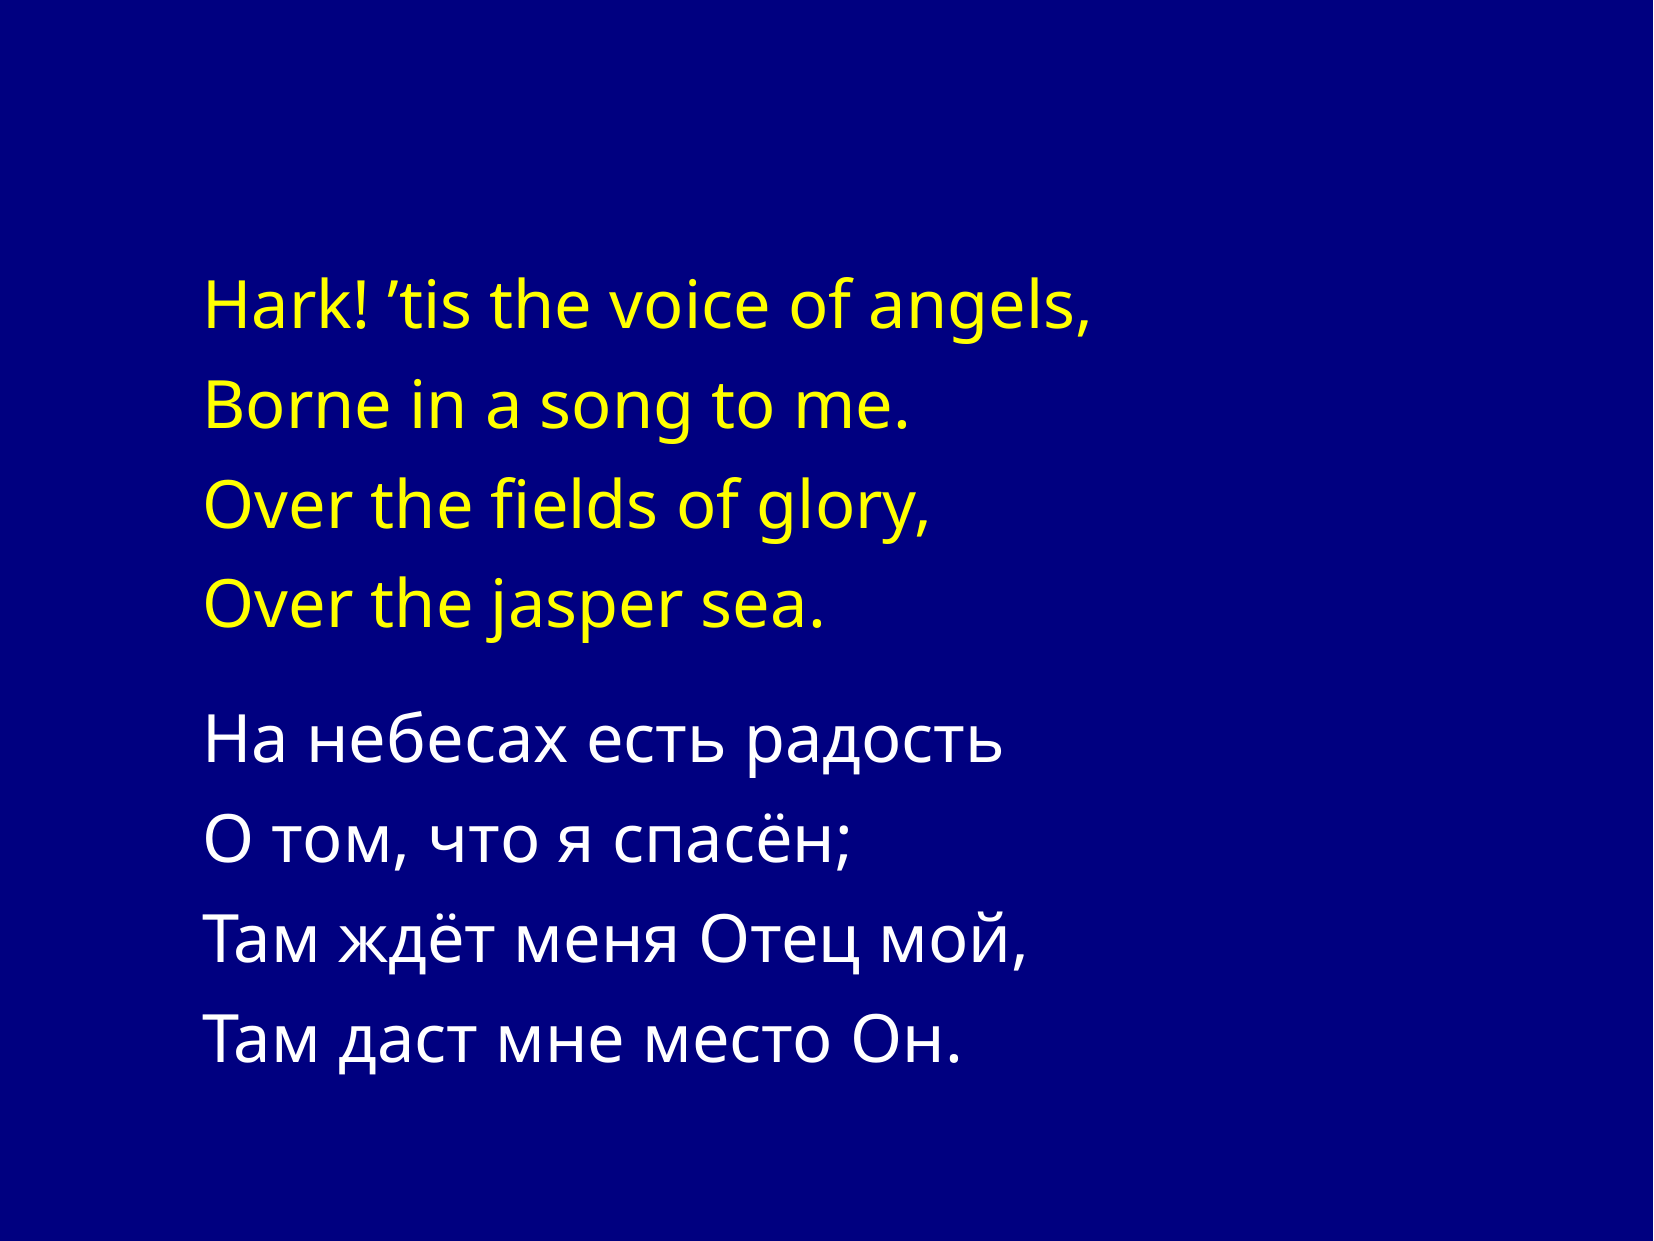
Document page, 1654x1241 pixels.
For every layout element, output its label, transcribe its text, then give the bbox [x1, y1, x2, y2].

text_box Hark! ’tis the voice of angels, Borne in a song to me. Over the fields of glory, Over the jasper sea. [75, 150, 1576, 638]
text_box На небесах есть радость О том, что я спасён; Там ждёт меня Отец мой, Там даст мне место Он. [75, 675, 1576, 1163]
